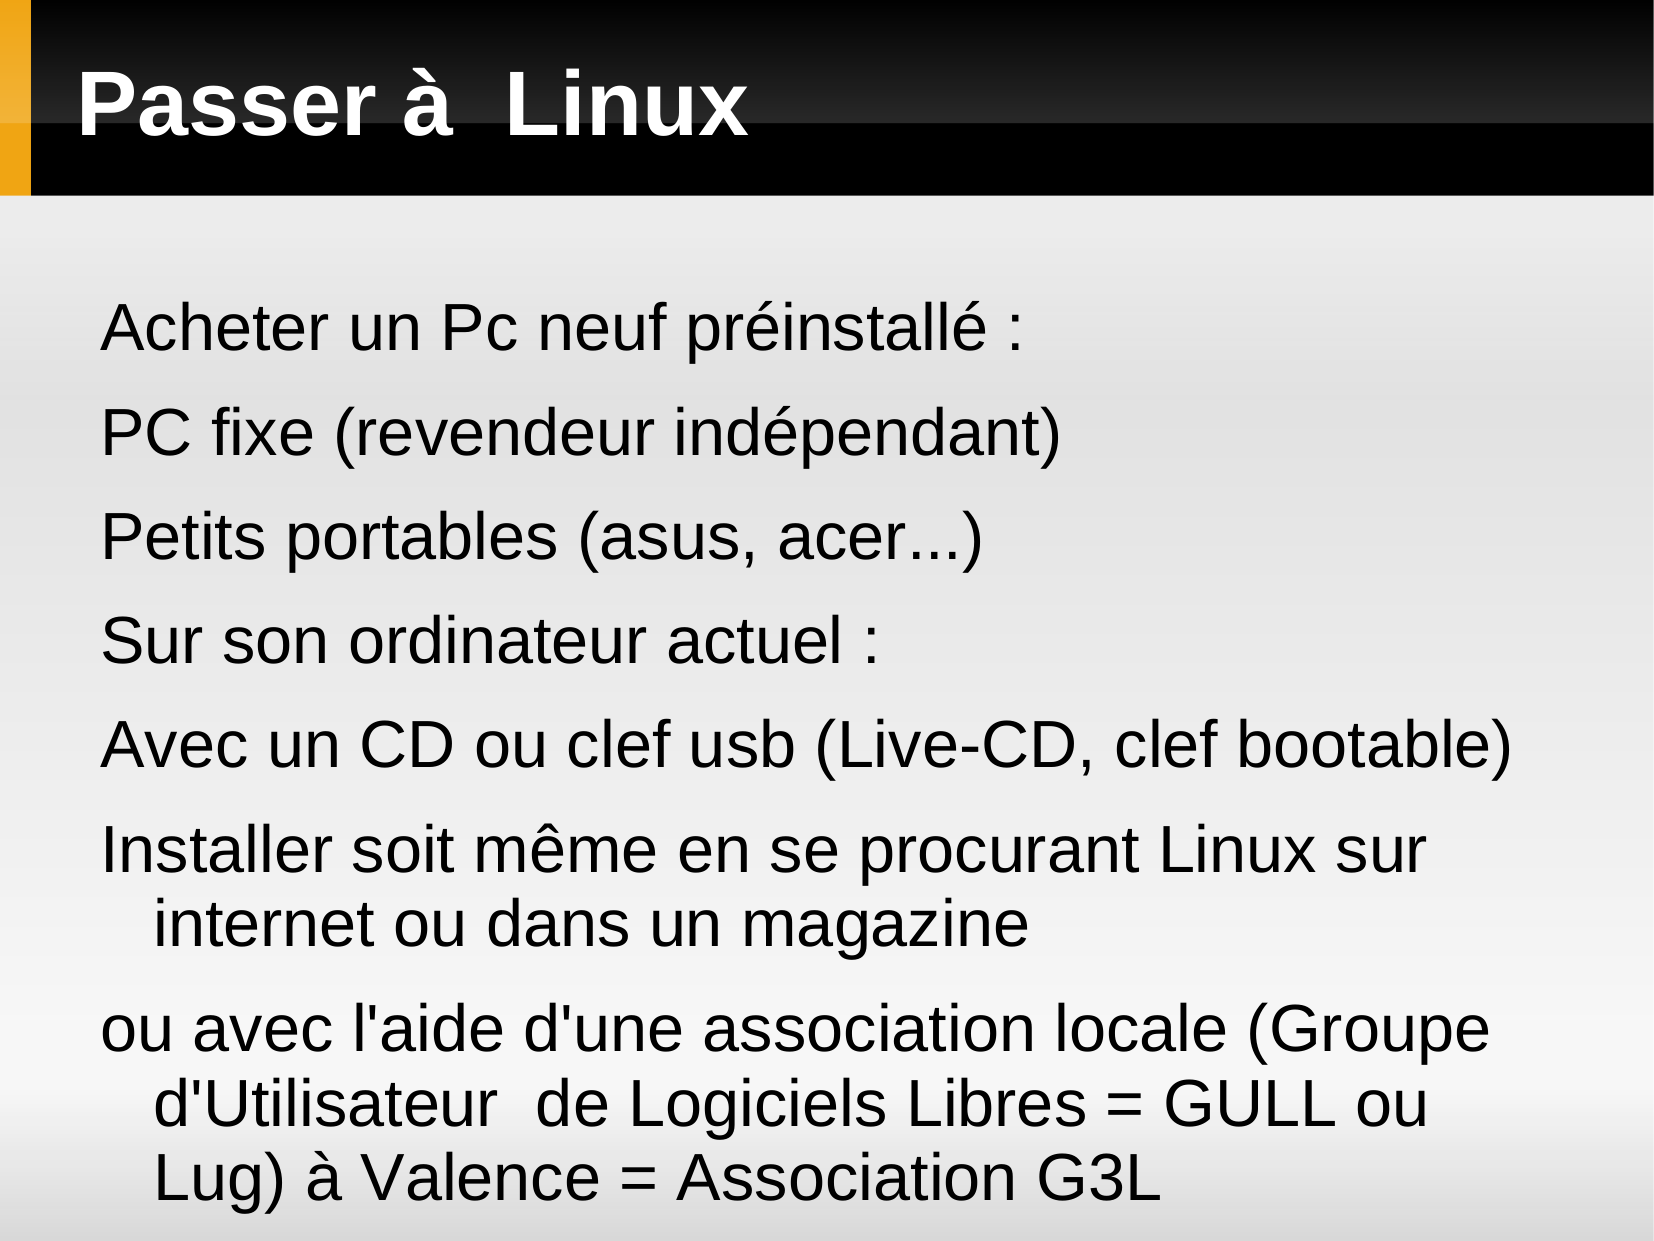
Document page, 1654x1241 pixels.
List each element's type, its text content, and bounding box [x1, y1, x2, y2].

title Passer à Linux [76, 0, 1565, 208]
picture [0, 0, 1654, 1241]
list Acheter un Pc neuf préinstallé : PC fixe (revendeur indépendant) Petits portables (asus, acer...) Sur son ordinateur actuel : Avec un CD ou clef usb (Live-CD, clef bootable) Installer soit même en se procurant Linux sur internet ou dans un magazine ou avec l'aide d'une association locale (Groupe d'Utilisateur de Logiciels Libres = GULL ou Lug) à Valence = Association G3L [82, 290, 1571, 1216]
